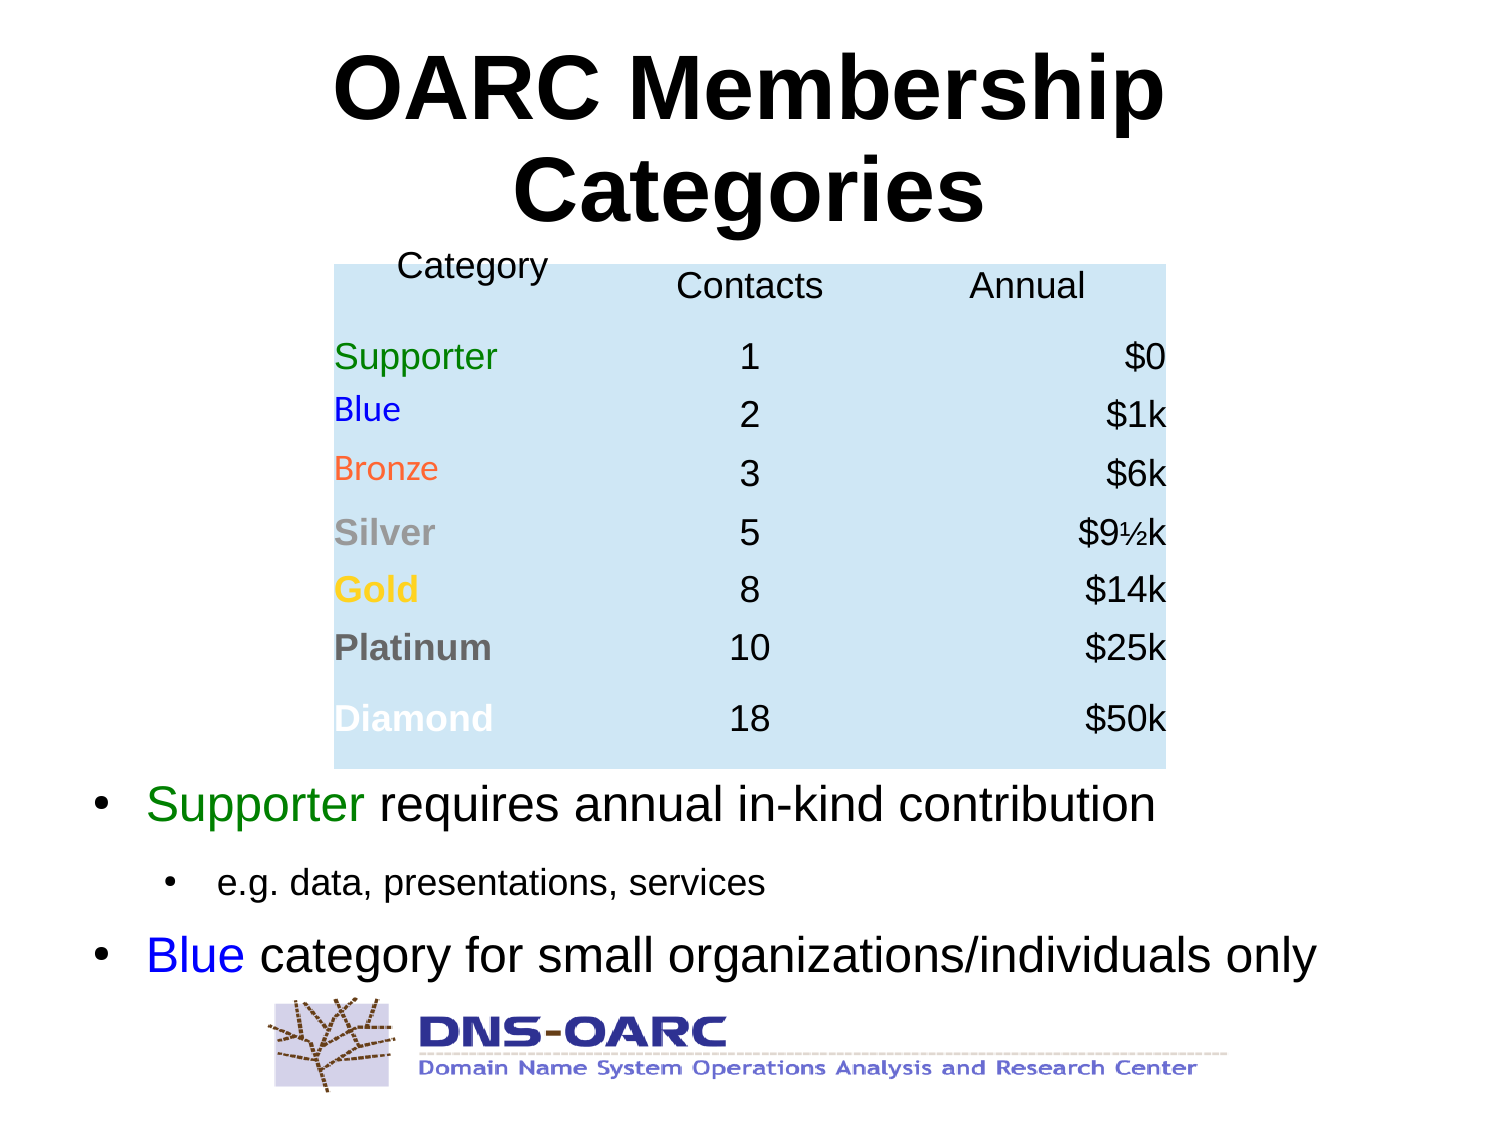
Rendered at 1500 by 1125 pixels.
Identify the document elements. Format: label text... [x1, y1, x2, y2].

table_cell Gold [334, 569, 611, 626]
table_cell $9½k [889, 511, 1166, 569]
table_cell 5 [611, 511, 889, 569]
table_cell Blue [334, 393, 611, 452]
table_cell $14k [889, 569, 1166, 626]
table_cell Silver [334, 511, 611, 569]
table_cell 2 [611, 393, 889, 452]
table_cell Diamond [334, 698, 611, 769]
table_cell $6k [889, 452, 1166, 511]
table_cell $0 [889, 336, 1166, 393]
table_header Annual [889, 264, 1166, 336]
table_cell $50k [889, 698, 1166, 769]
table_header Contacts [611, 264, 889, 336]
table_cell 18 [611, 698, 889, 769]
picture [214, 991, 1259, 1099]
table_cell $1k [889, 393, 1166, 452]
list Supporter requires annual in-kind contribution e.g. data, presentations, services Blue category for small organizations/individuals only [75, 776, 1426, 974]
table_cell 3 [611, 452, 889, 511]
table_cell Platinum [334, 626, 611, 698]
table_cell Bronze [334, 452, 611, 511]
table_cell $25k [889, 626, 1166, 698]
table_cell 1 [611, 336, 889, 393]
table_cell Supporter [334, 336, 611, 393]
table_cell 8 [611, 569, 889, 626]
table_header Category [334, 264, 611, 336]
table_cell 10 [611, 626, 889, 698]
title OARC Membership Categories [75, 36, 1425, 242]
